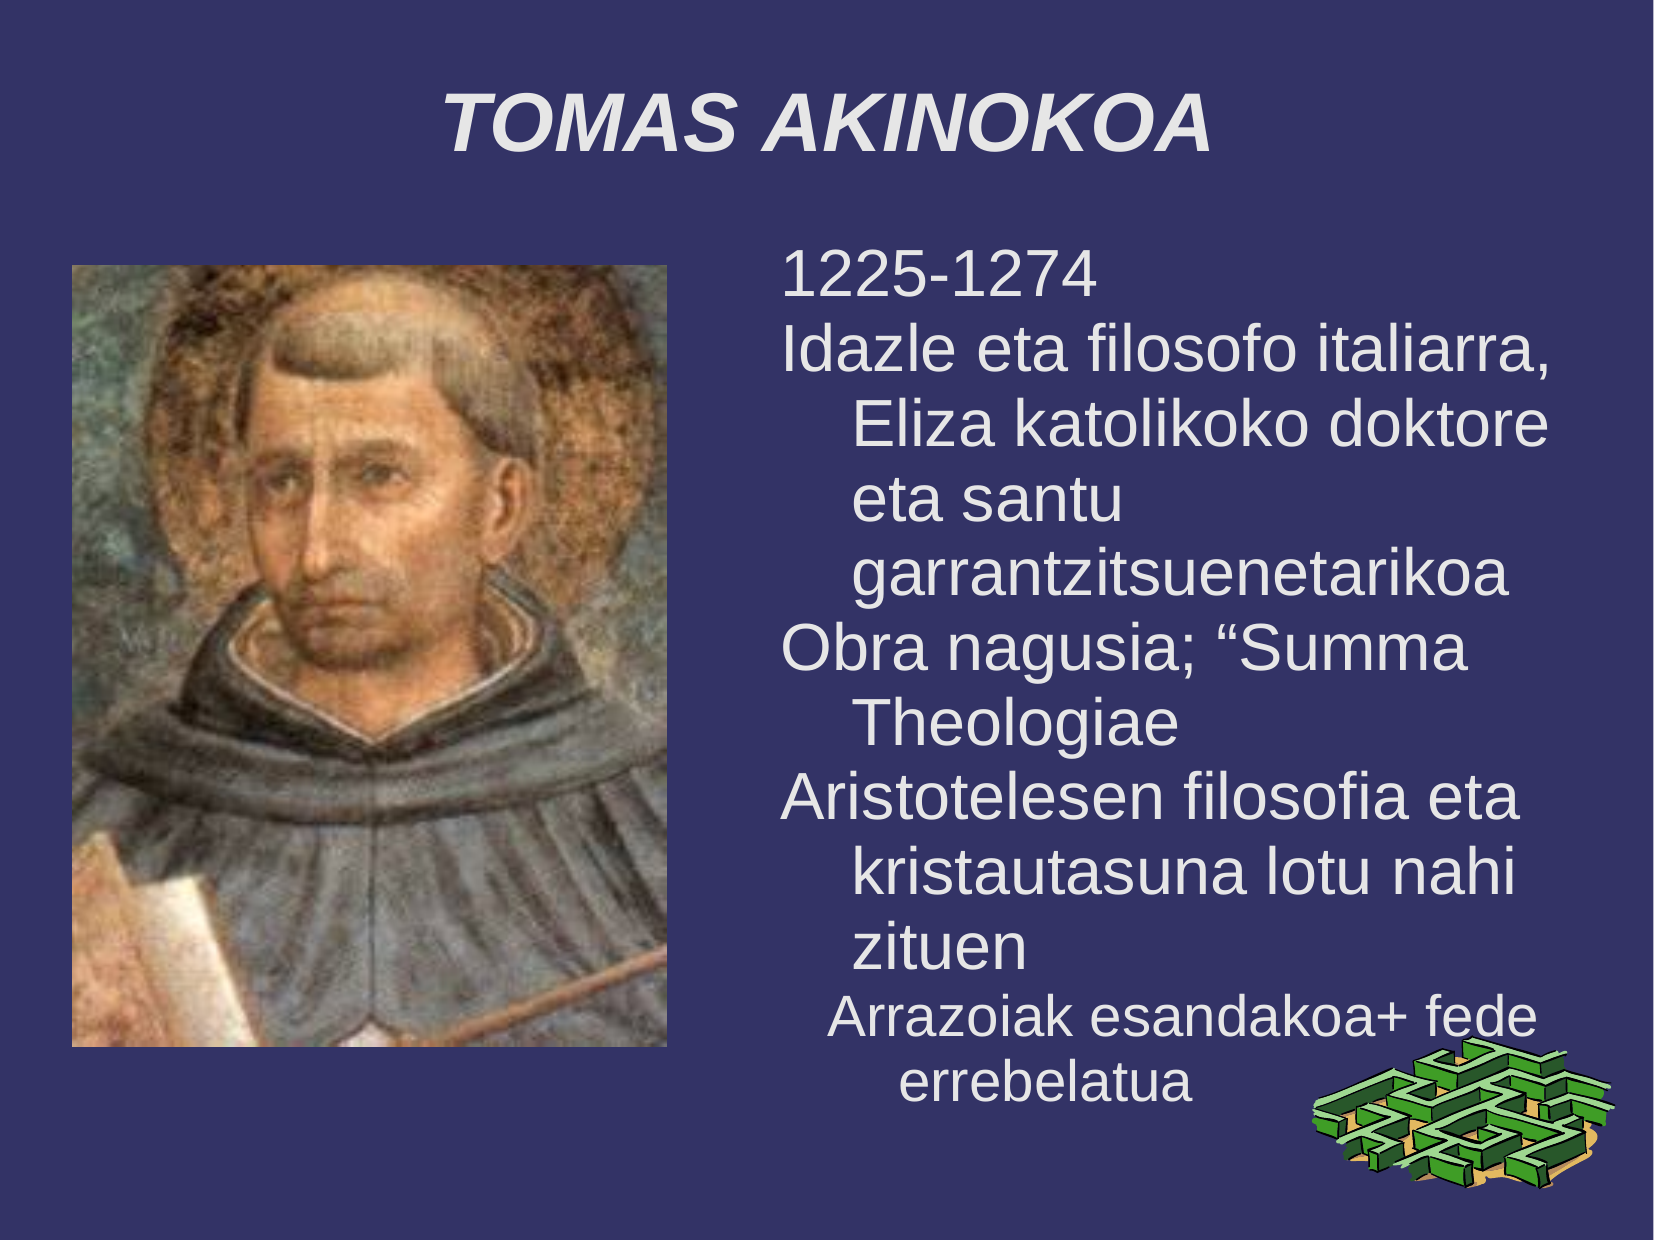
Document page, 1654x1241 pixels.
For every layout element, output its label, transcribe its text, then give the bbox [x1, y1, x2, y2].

picture [72, 265, 667, 1048]
title TOMAS AKINOKOA [121, 19, 1534, 227]
list 1225-1274 Idazle eta filosofo italiarra, Eliza katolikoko doktore eta santu garrantzitsuenetarikoa Obra nagusia; “Summa Theologiae Aristotelesen filosofia eta kristautasuna lotu nahi zituen Arrazoiak esandakoa+ fede errebelatua [768, 236, 1654, 1114]
